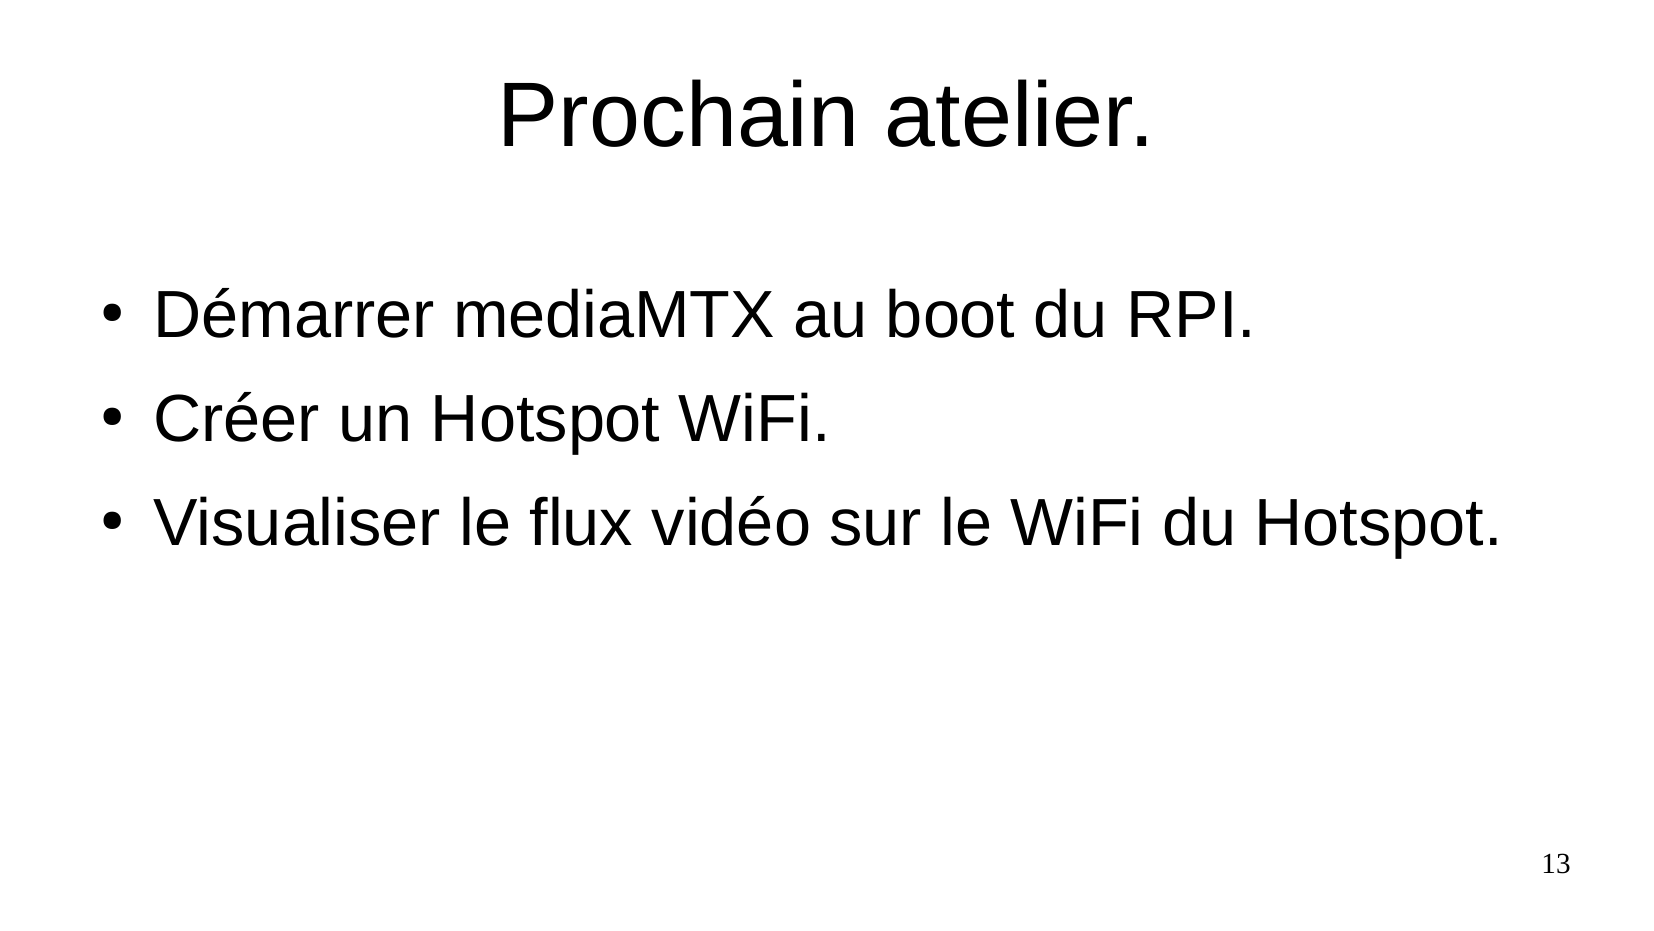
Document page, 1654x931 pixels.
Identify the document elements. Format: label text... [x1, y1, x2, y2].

list Démarrer mediaMTX au boot du RPI. Créer un Hotspot WiFi. Visualiser le flux vidéo sur le WiFi du Hotspot. [82, 276, 1571, 562]
title Prochain atelier. [82, 37, 1571, 193]
